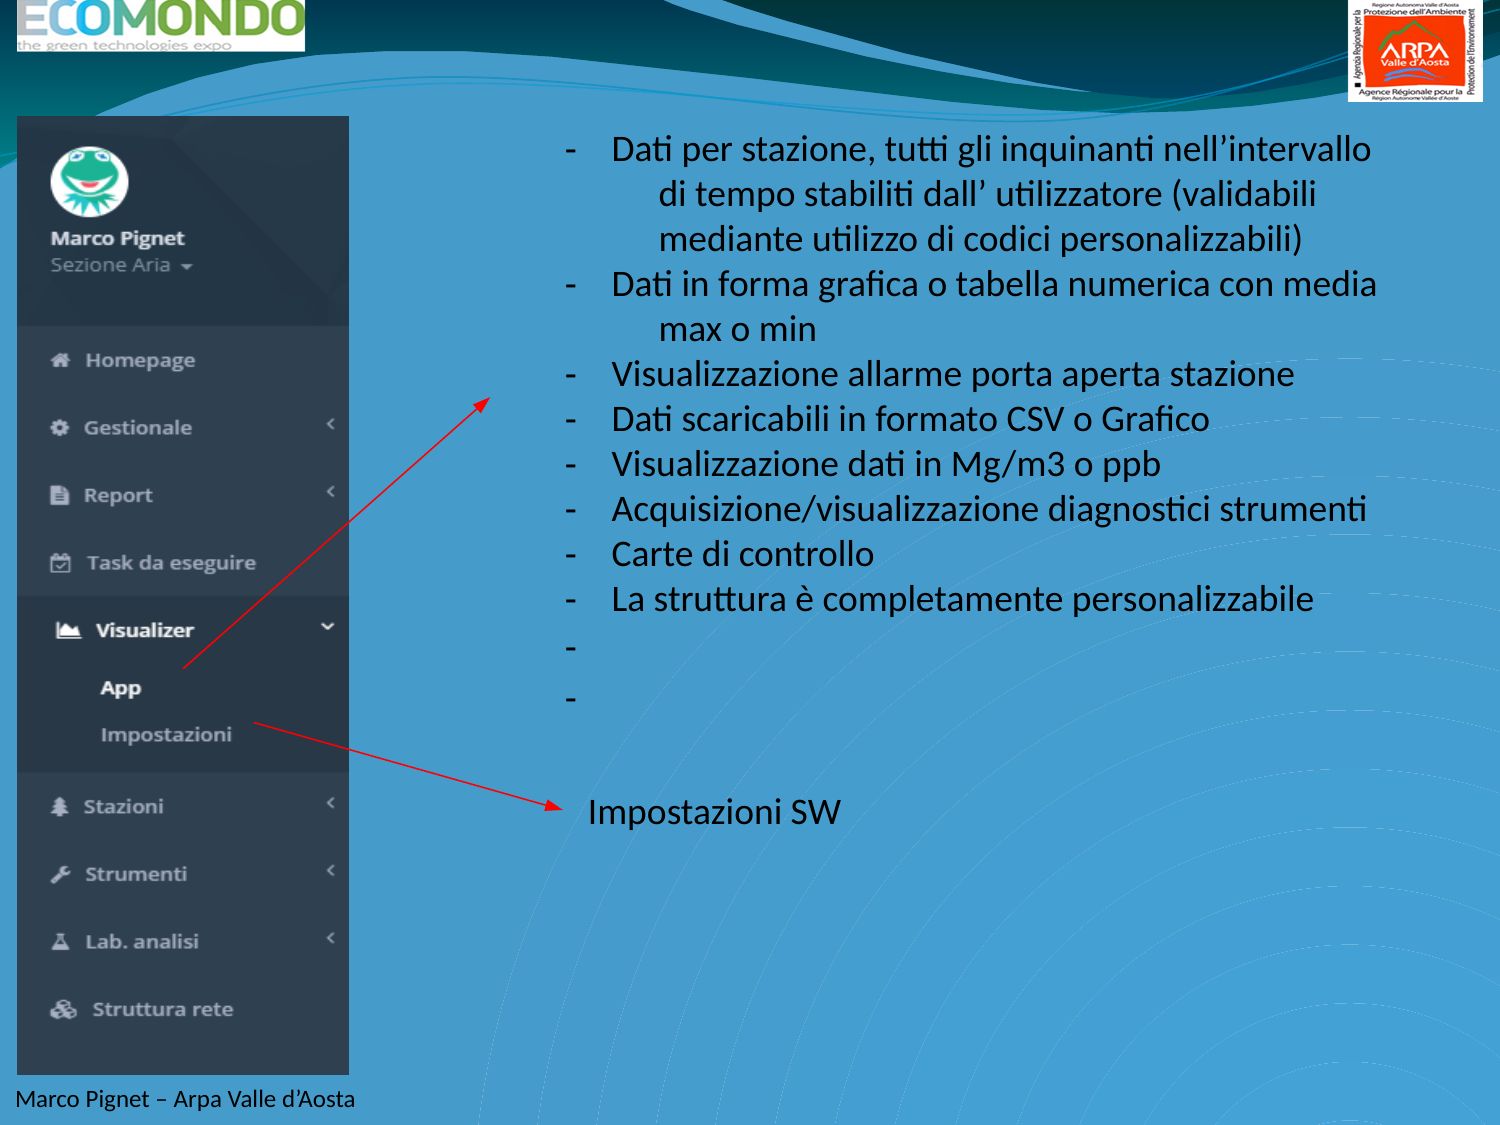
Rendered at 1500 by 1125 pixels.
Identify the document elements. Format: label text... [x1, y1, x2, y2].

picture [17, 0, 1483, 103]
picture [18, 0, 305, 51]
picture [17, 116, 349, 1074]
text_box Marco Pignet – Arpa Valle d’Aosta [0, 1074, 833, 1121]
text_box Dati per stazione, tutti gli inquinanti nell’intervallo di tempo stabiliti dall’ utilizzatore (validabili mediante utilizzo di codici personalizzabili) Dati in forma grafica o tabella numerica con media max o min Visualizzazione allarme porta aperta stazione Dati scaricabili in formato CSV o Grafico Visualizzazione dati in Mg/m3 o ppb Acquisizione/visualizzazione diagnostici strumenti Carte di controllo La struttura è completamente personalizzabile [549, 116, 1413, 723]
text_box Impostazioni SW [572, 779, 1353, 841]
